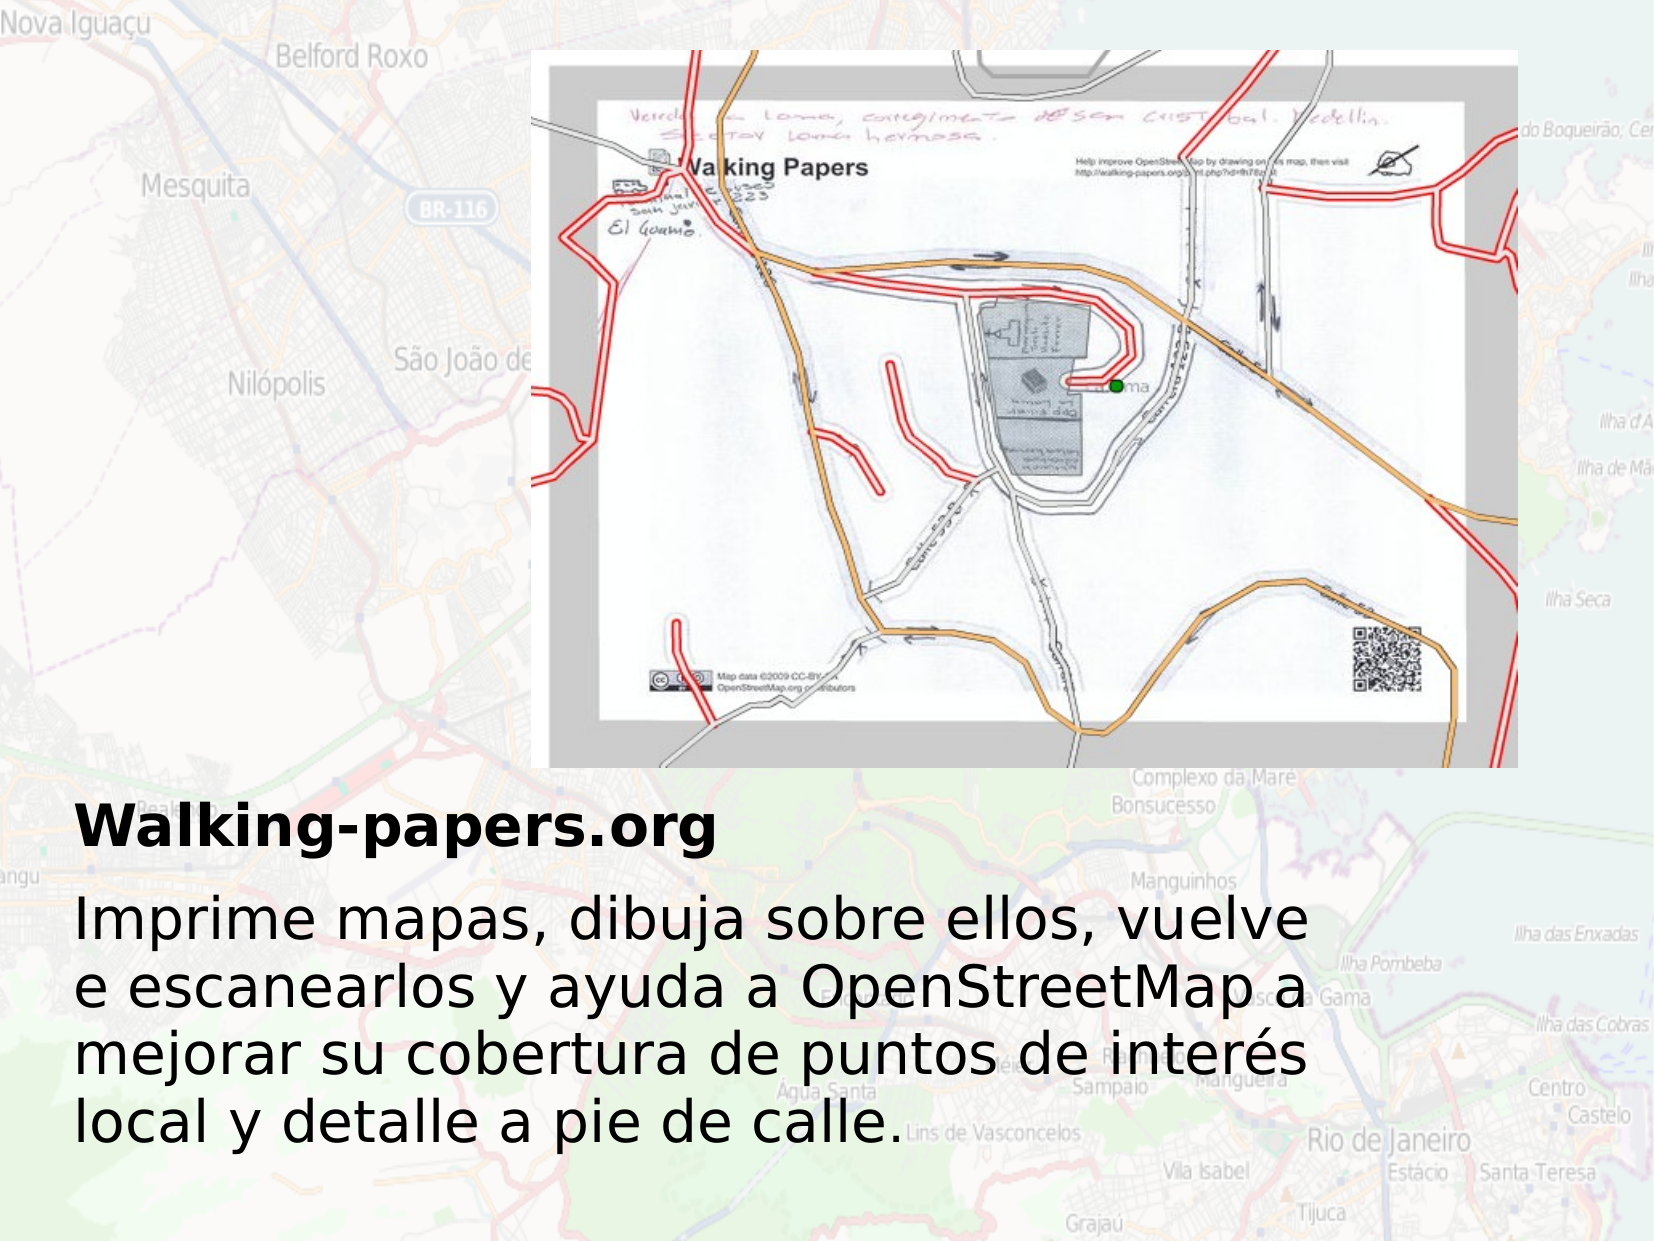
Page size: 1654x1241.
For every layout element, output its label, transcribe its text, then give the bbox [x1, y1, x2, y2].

picture [531, 50, 1518, 768]
text_box Walking-papers.org Imprime mapas, dibuja sobre ellos, vuelve e escanearlos y ayuda a OpenStreetMap a mejorar su cobertura de puntos de interés local y detalle a pie de calle. [59, 785, 1359, 1241]
